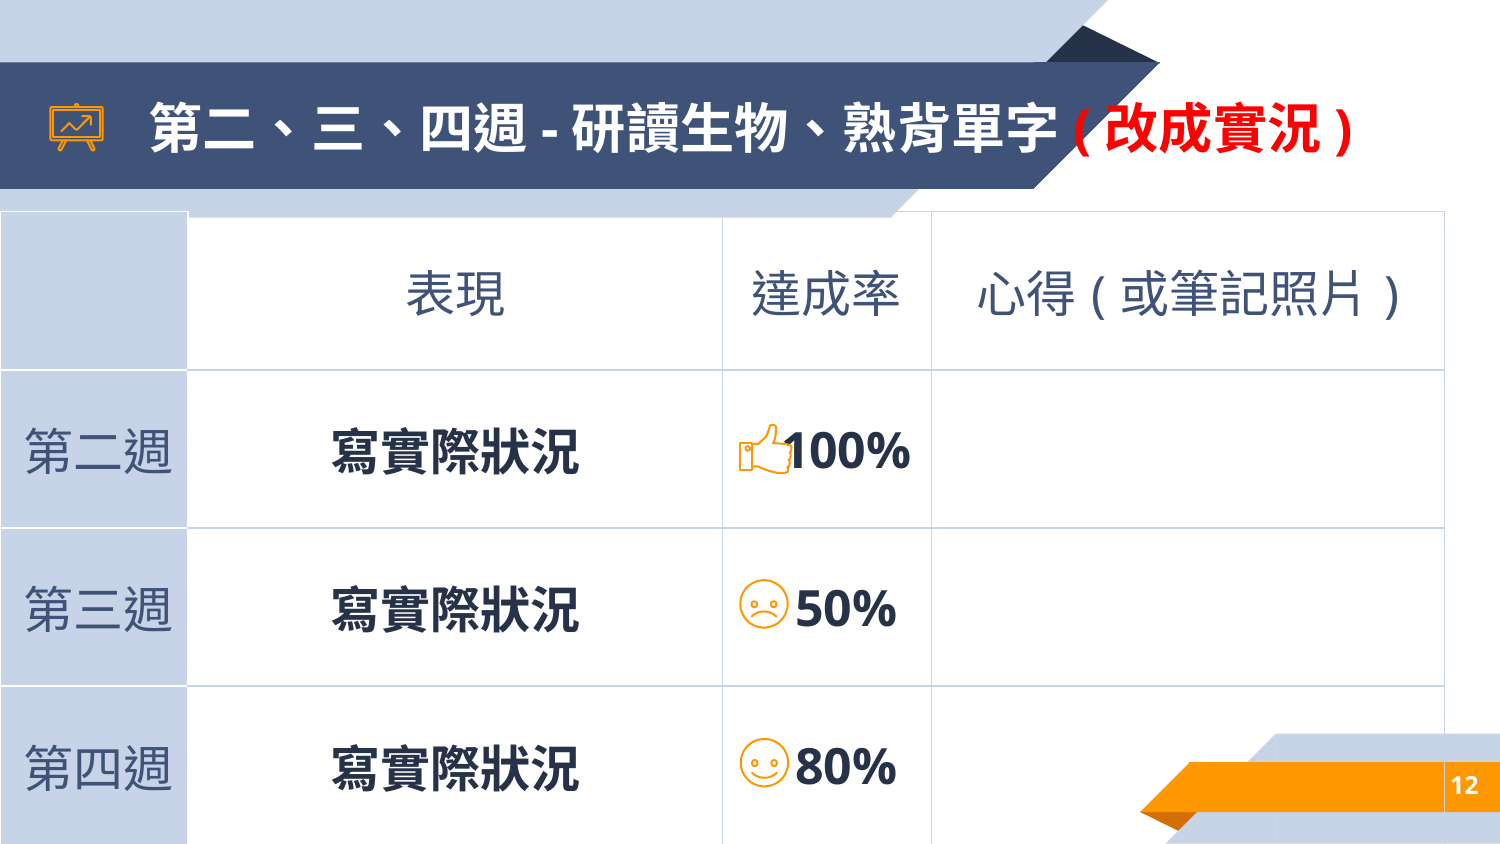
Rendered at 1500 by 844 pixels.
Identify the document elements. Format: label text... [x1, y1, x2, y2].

table_cell 50% [723, 529, 931, 685]
table_cell 100% [723, 371, 931, 527]
table_cell 第四週 [1, 687, 187, 844]
table_cell 寫實際狀況 [189, 371, 722, 527]
table_header 心得(或筆記照片) [932, 212, 1444, 369]
table_cell 第三週 [1, 529, 187, 685]
table_cell 80% [723, 687, 931, 844]
table_header [1, 212, 187, 369]
table_cell [932, 371, 1444, 527]
title 第二、三、四週-研讀生物、熟背單字(改成實況) [133, 64, 1474, 190]
table_cell 寫實際狀況 [189, 529, 722, 685]
table_header 達成率 [723, 212, 931, 369]
table_header 表現 [189, 212, 722, 369]
table_cell 寫實際狀況 [189, 687, 722, 844]
slide_number <編號> [1249, 760, 1494, 813]
table_cell [932, 529, 1444, 685]
table_cell [932, 687, 1444, 844]
table_cell 第二週 [1, 371, 187, 527]
